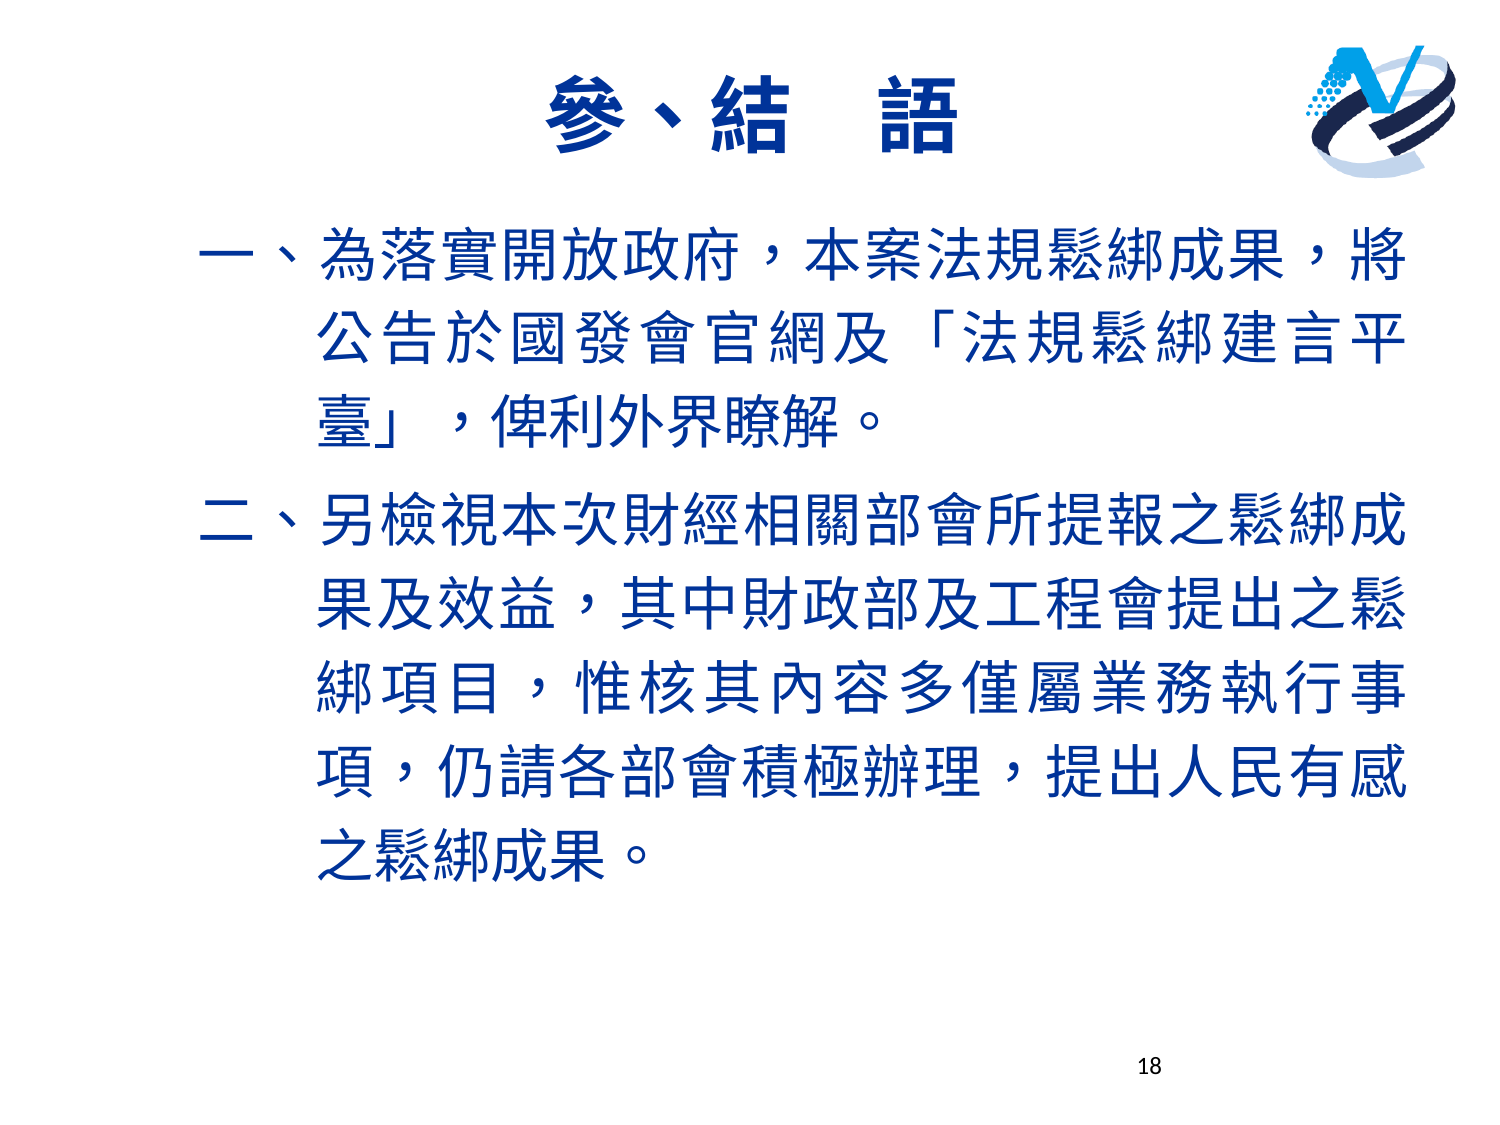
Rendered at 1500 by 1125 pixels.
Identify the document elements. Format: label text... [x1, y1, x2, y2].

title 參、結 語 [76, 19, 1427, 207]
text_box 18 [1121, 1035, 1472, 1095]
list 一、為落實開放政府，本案法規鬆綁成果，將公告於國發會官網及「法規鬆綁建言平臺」，俾利外界瞭解。 二、另檢視本次財經相關部會所提報之鬆綁成果及效益，其中財政部及工程會提出之鬆綁項目，惟核其內容多僅屬業務執行事項，仍請各部會積極辦理，提出人民有感之鬆綁成果。 [64, 196, 1424, 1000]
